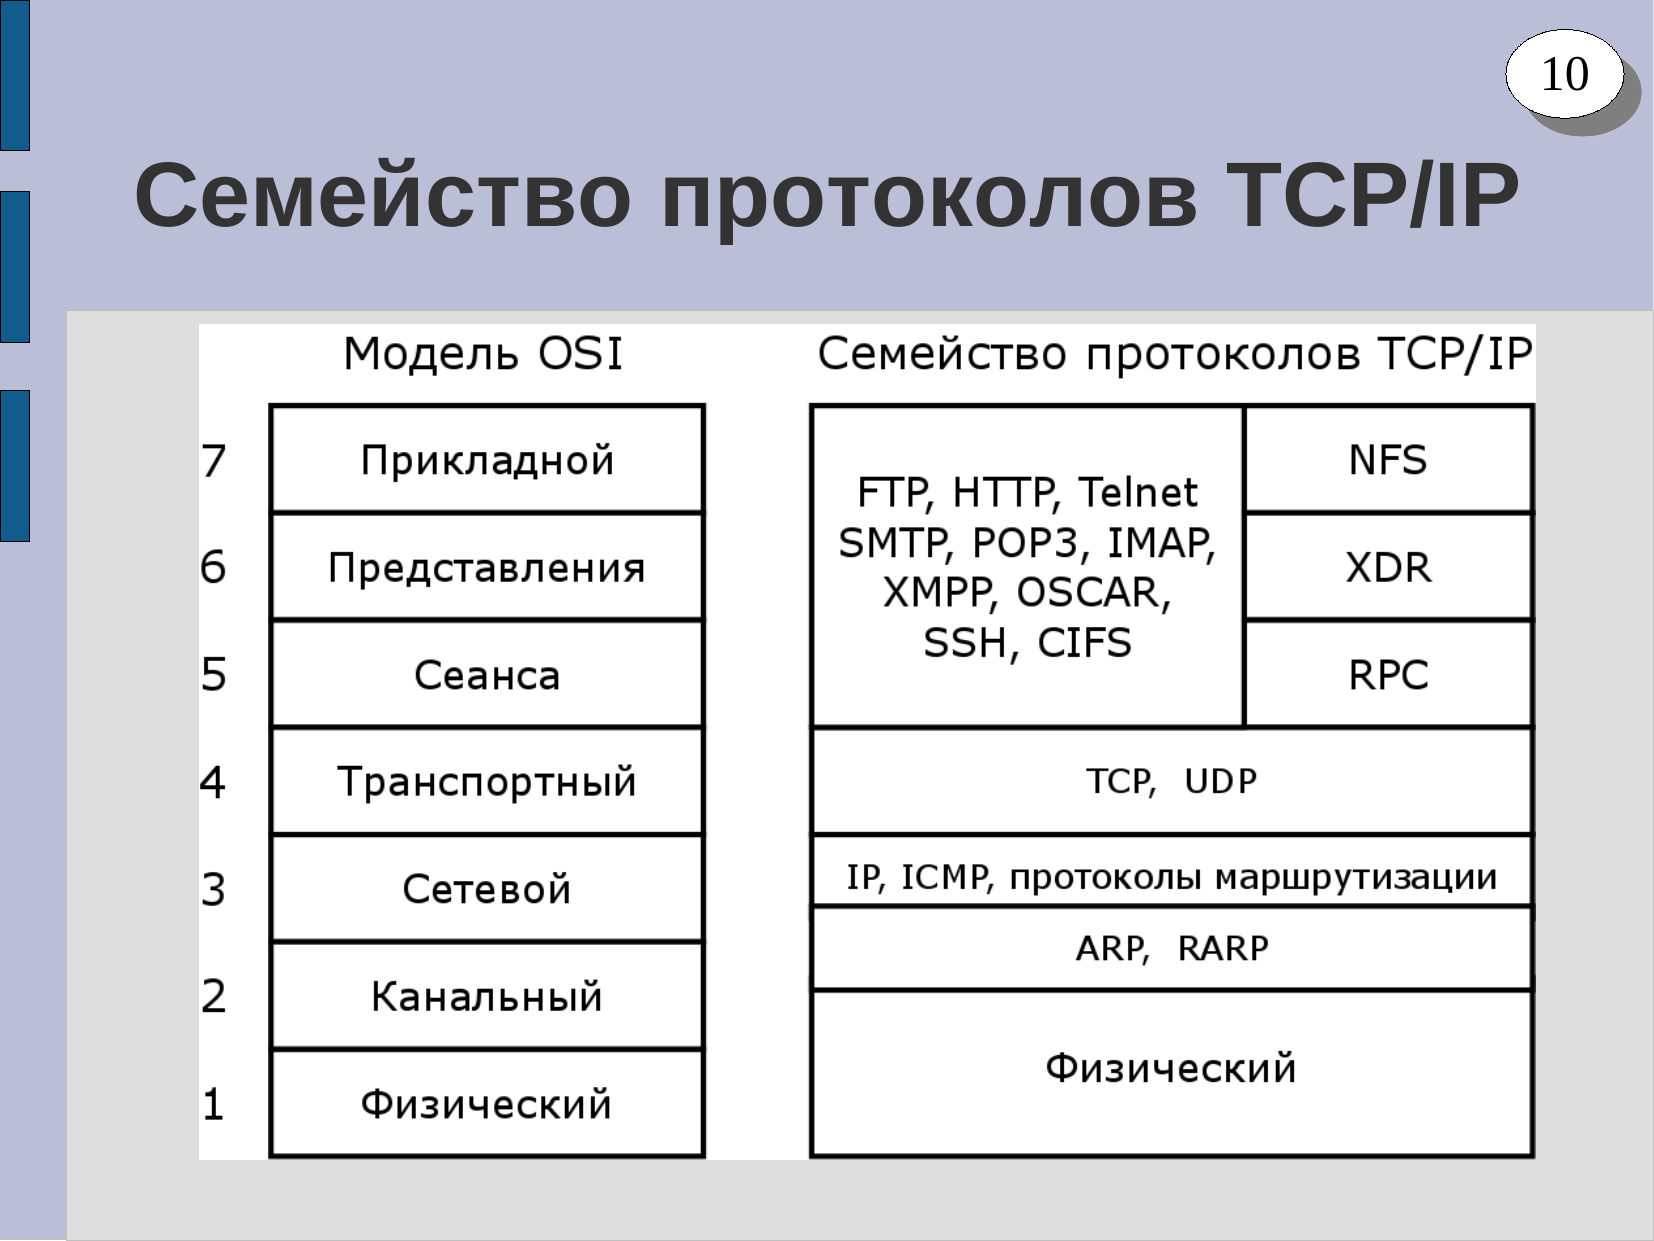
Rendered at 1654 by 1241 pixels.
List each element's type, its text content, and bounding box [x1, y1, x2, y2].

title Семейство протоколов TCP/IP [121, 91, 1534, 299]
text_box 10 [1505, 29, 1625, 119]
picture [199, 324, 1536, 1160]
